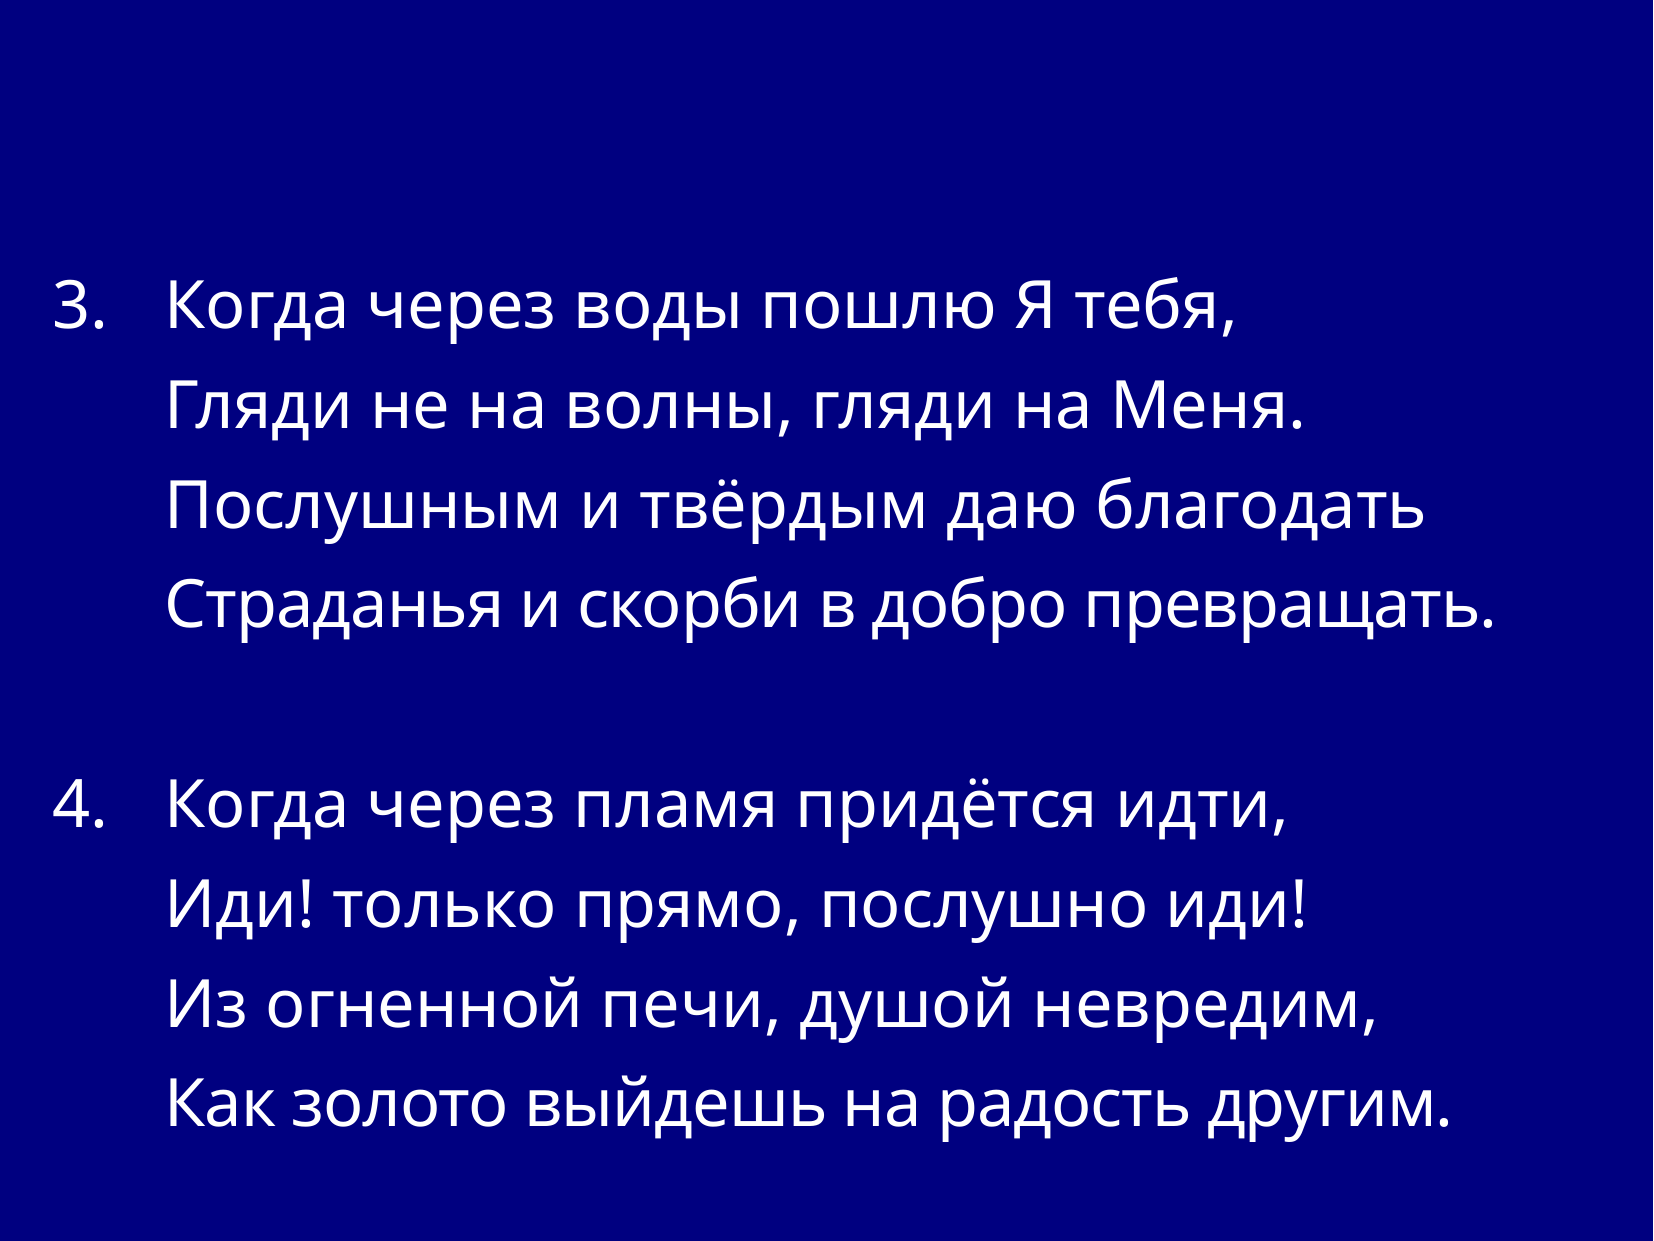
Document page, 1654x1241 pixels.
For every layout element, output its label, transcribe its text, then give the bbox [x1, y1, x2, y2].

text_box 3. Когда через воды пошлю Я тебя, Гляди не на волны, гляди на Меня. Послушным и твёрдым даю благодать Страданья и скорби в добро превращать. 4. Когда через пламя придётся идти, Иди! только прямо, послушно иди! Из огненной печи, душой невредим, Как золото выйдешь на радость другим. [37, 150, 1651, 1163]
